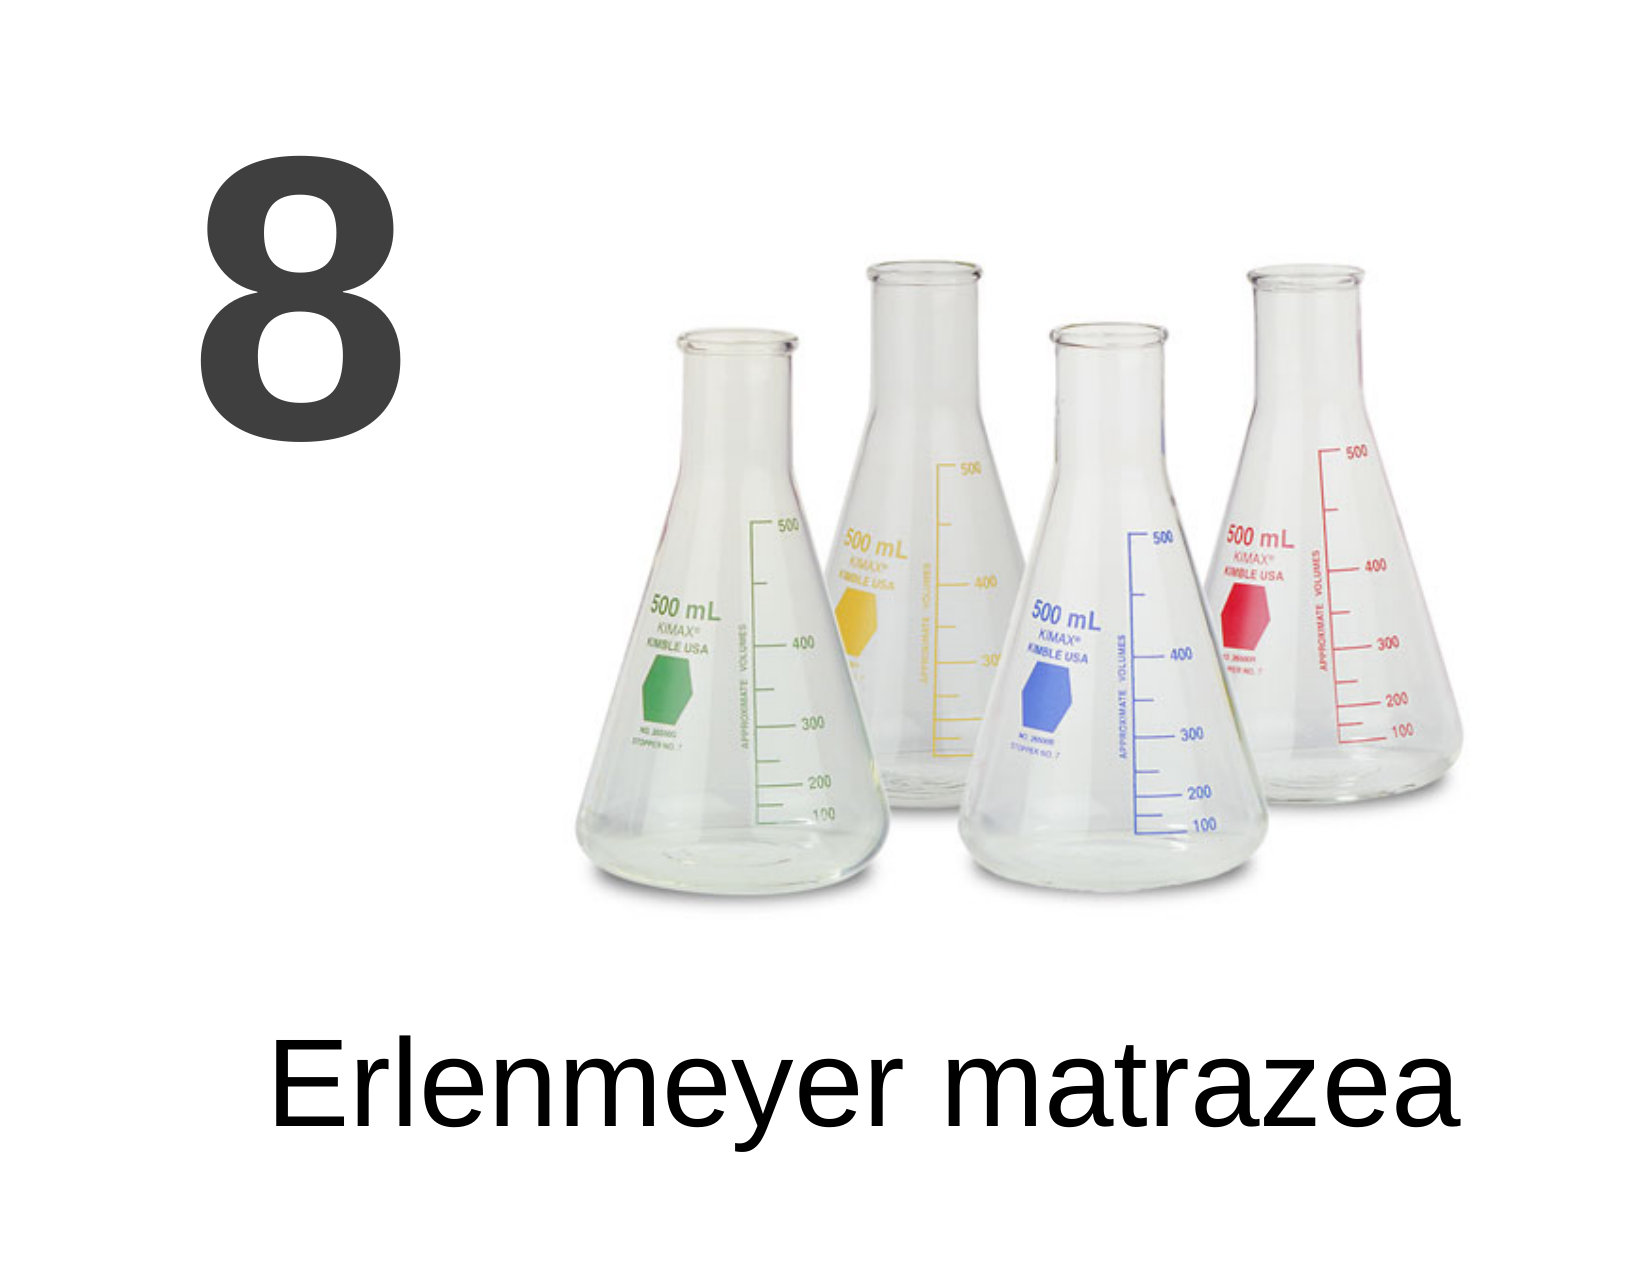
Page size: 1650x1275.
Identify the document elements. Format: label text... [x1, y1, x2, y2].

picture [548, 224, 1492, 940]
text_box Erlenmeyer matrazea [251, 993, 1515, 1161]
text_box 8 [91, 83, 510, 534]
